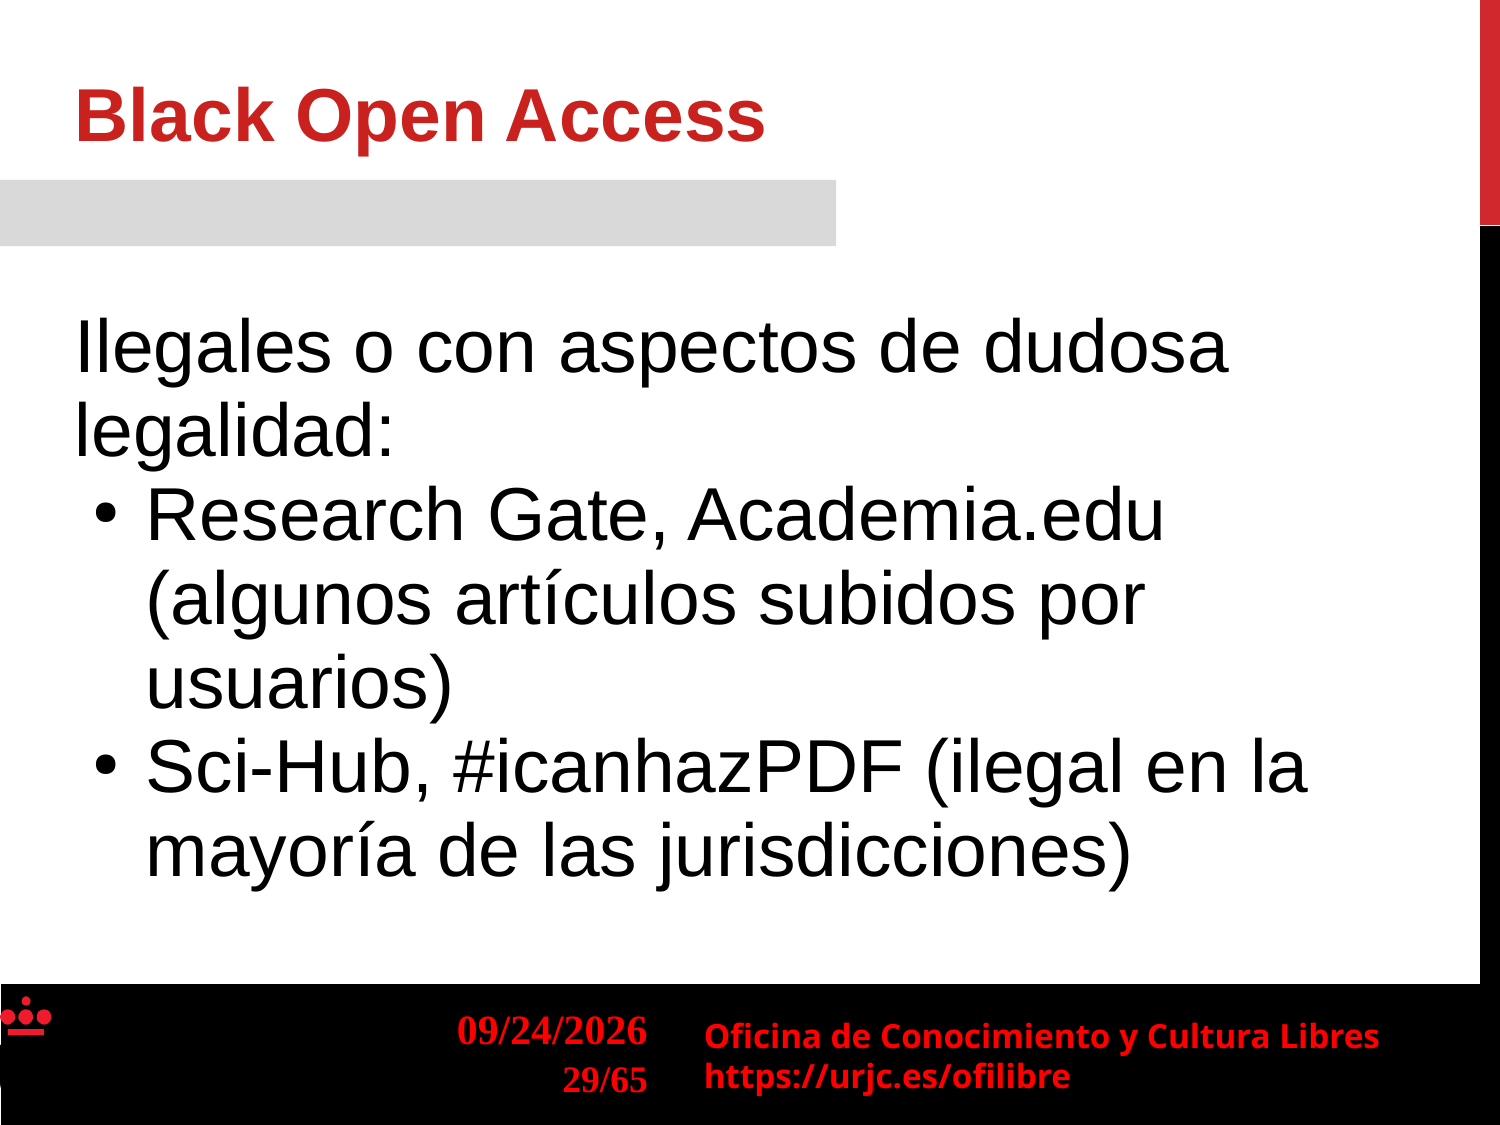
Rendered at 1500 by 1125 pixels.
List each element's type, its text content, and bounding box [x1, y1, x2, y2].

title [75, 15, 1425, 172]
text_box Ilegales o con aspectos de dudosa legalidad: Research Gate, Academia.edu (algunos artículos subidos por usuarios) Sci-Hub, #icanhazPDF (ilegal en la mayoría de las jurisdicciones) [60, 297, 1463, 901]
text_box Black Open Access [60, 66, 991, 249]
